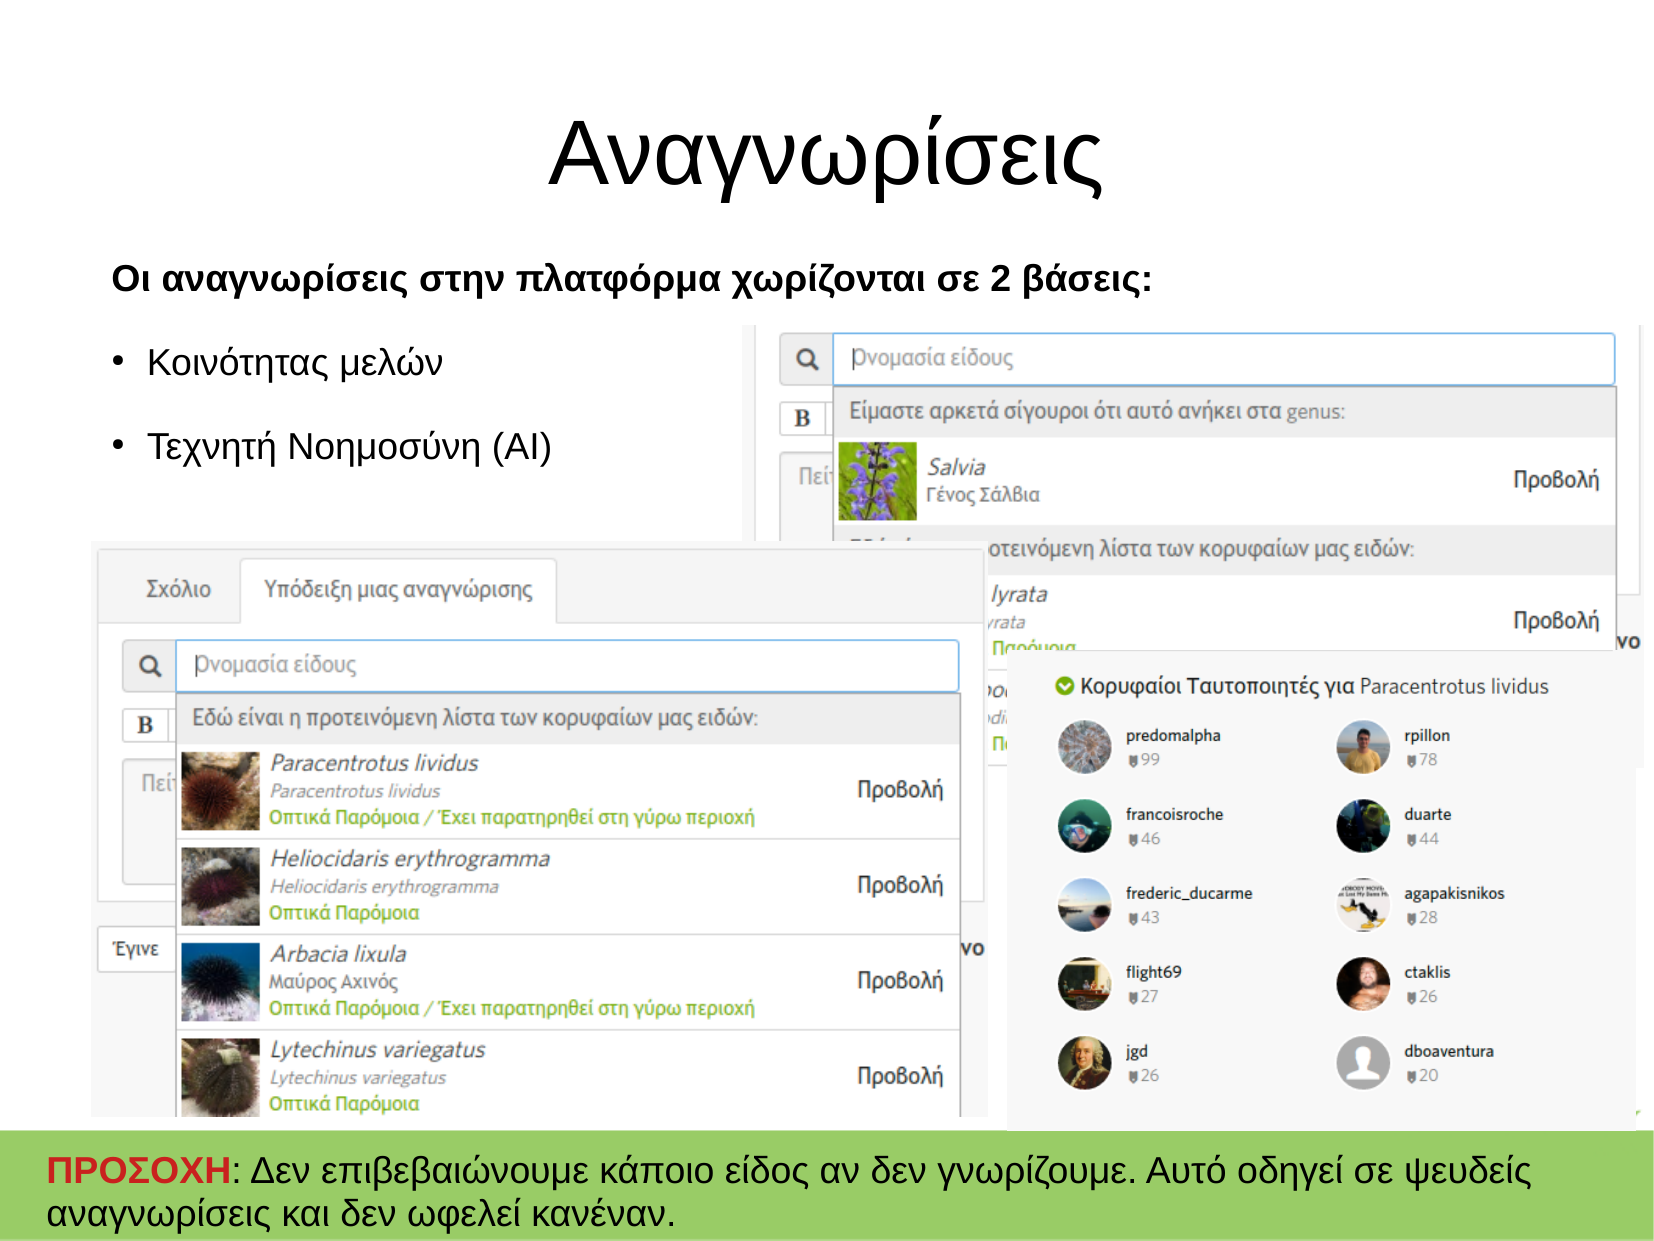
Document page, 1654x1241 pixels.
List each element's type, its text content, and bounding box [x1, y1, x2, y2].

text_box Οι αναγνωρίσεις στην πλατφόρμα χωρίζονται σε 2 βάσεις: Κοινότητας μελών Τεχνητή Νοημοσύνη (AI) [96, 249, 1603, 533]
picture [0, 0, 1654, 1241]
text_box ΠΡΟΣΟΧΗ: Δεν επιβεβαιώνουμε κάποιο είδος αν δεν γνωρίζουμε. Αυτό οδηγεί σε ψευδείς αναγνωρίσεις και δεν ωφελεί κανέναν. [31, 1142, 1559, 1241]
title Αναγνωρίσεις [82, 49, 1571, 257]
